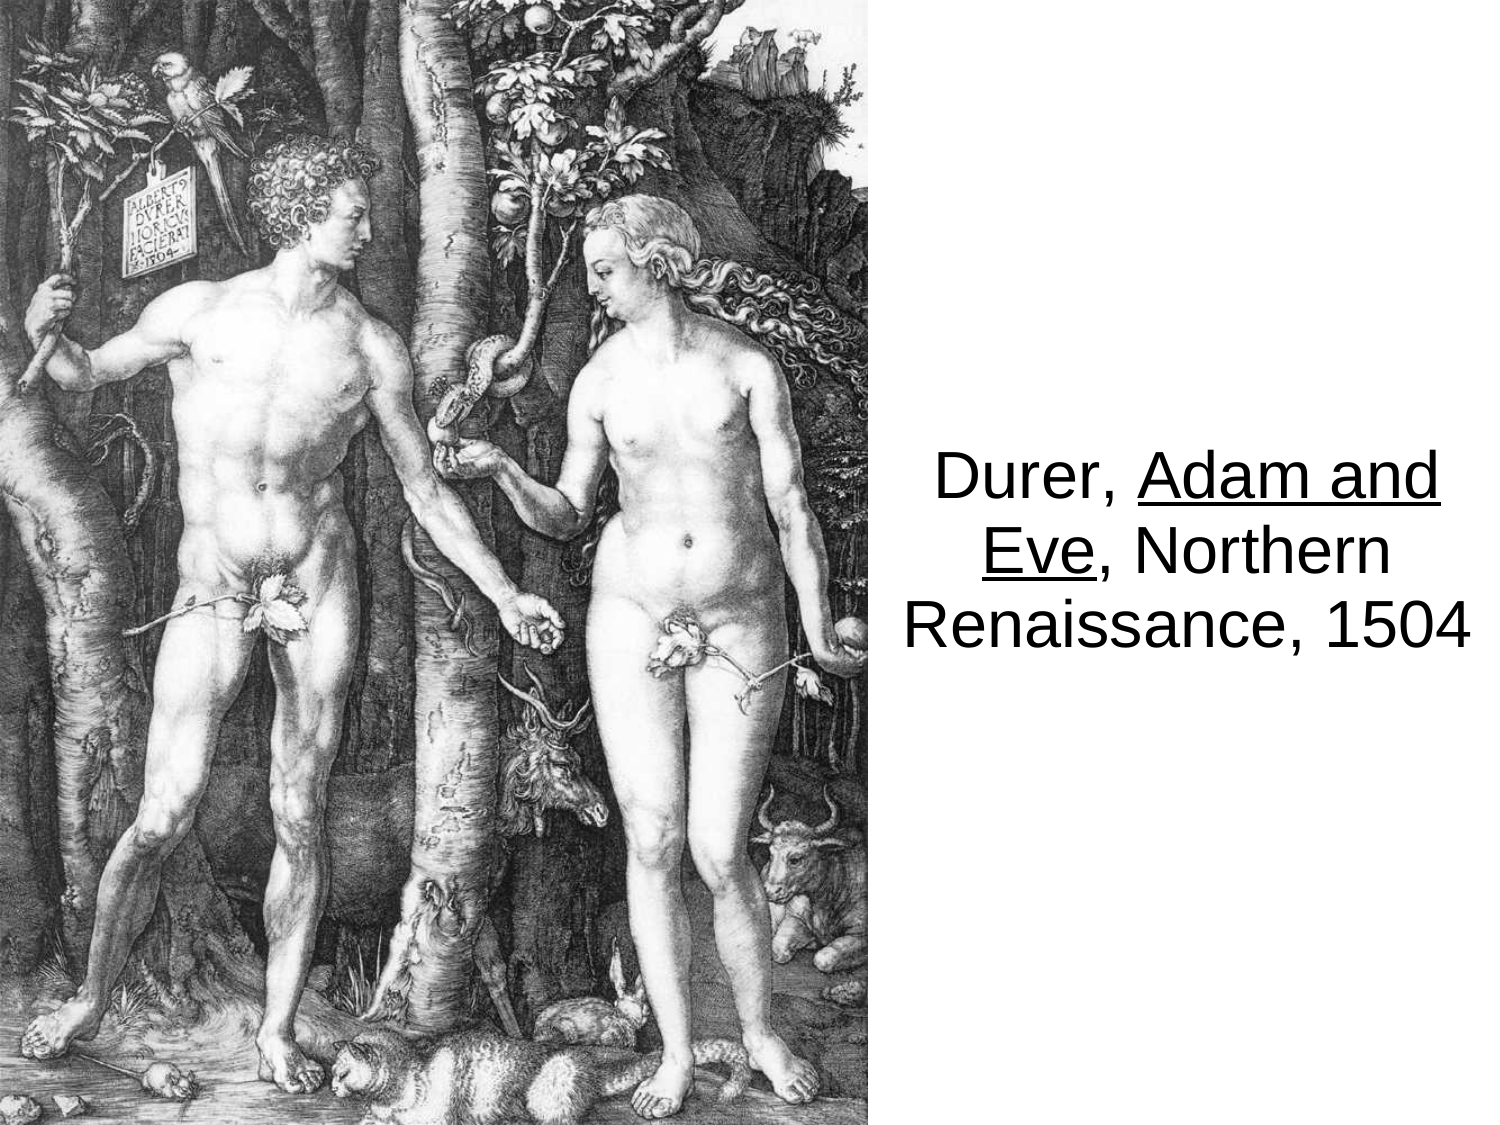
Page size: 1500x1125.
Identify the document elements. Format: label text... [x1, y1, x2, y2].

picture [0, 0, 868, 1125]
title Durer, Adam and Eve, Northern Renaissance, 1504 [874, 12, 1500, 1088]
